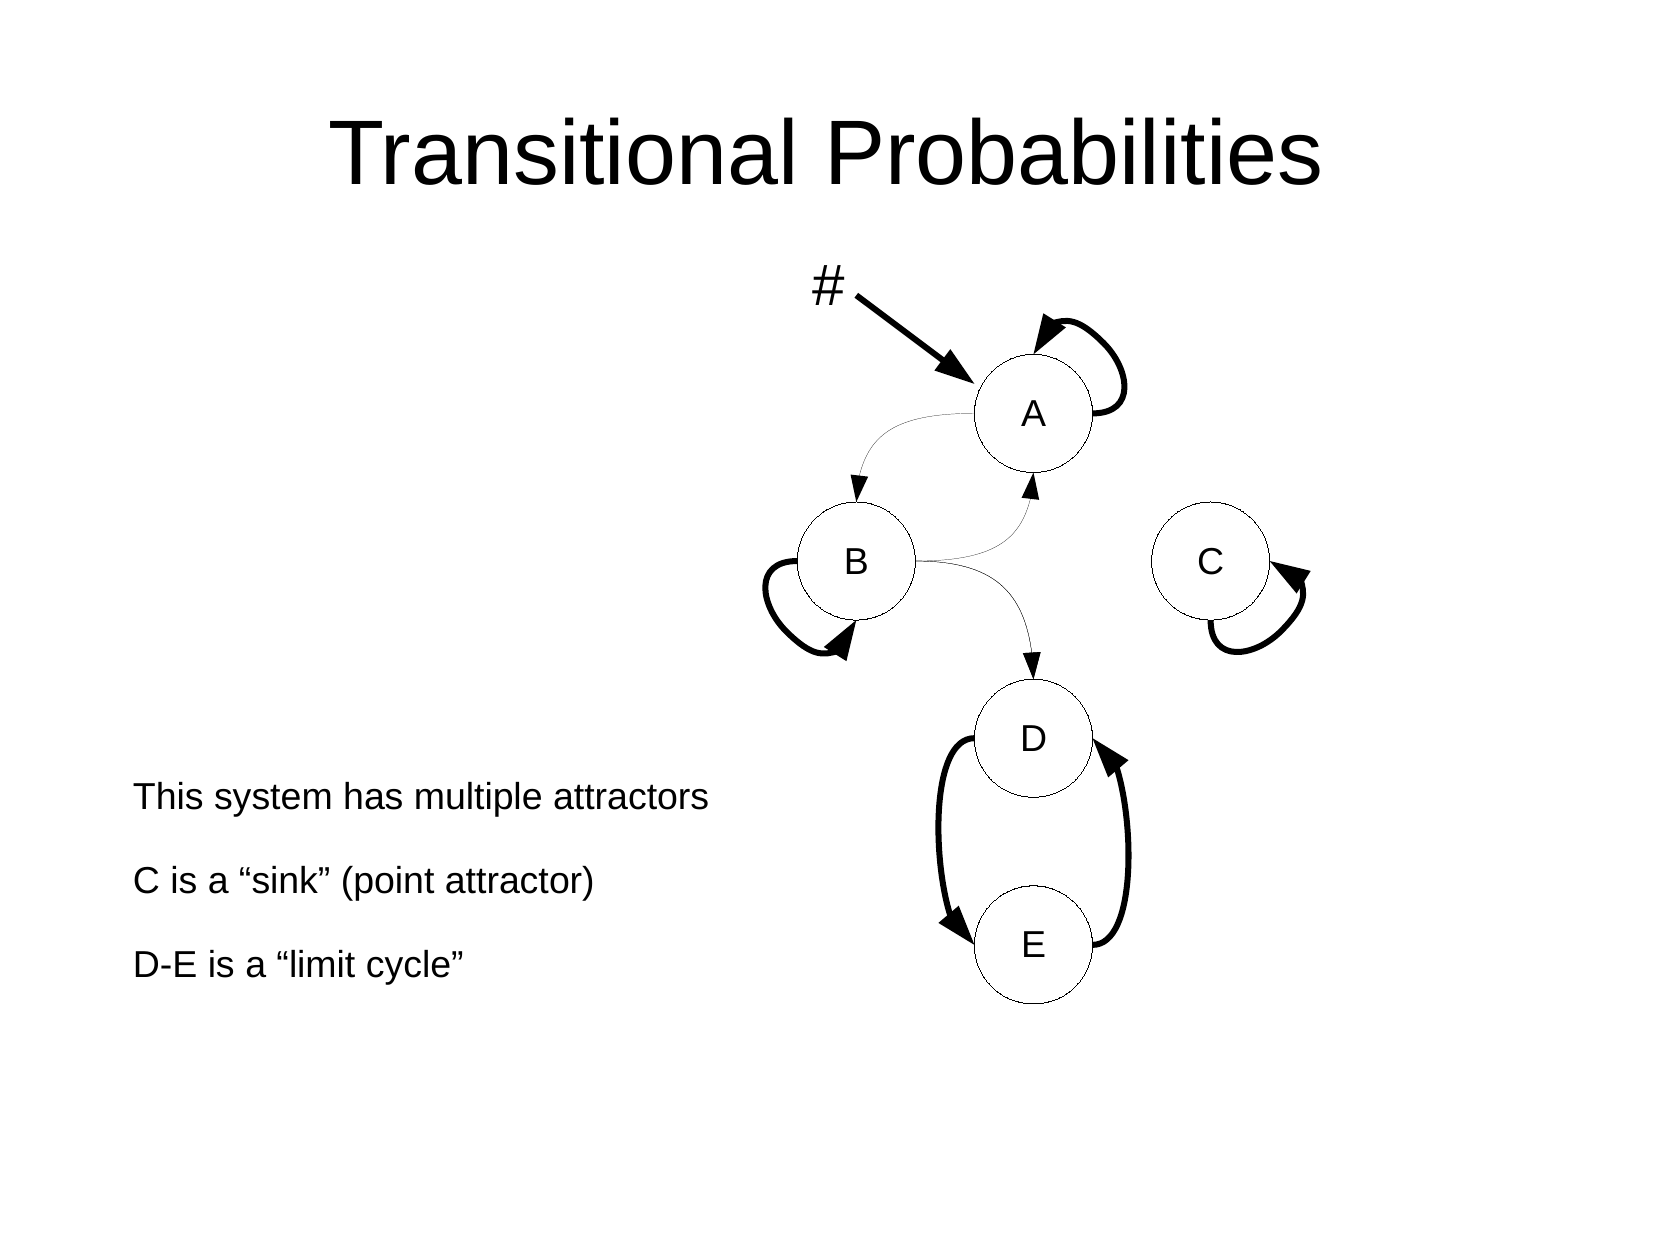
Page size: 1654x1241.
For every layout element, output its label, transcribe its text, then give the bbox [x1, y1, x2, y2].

title Transitional Probabilities [82, 49, 1571, 257]
text_box # [797, 244, 876, 325]
text_box C [1151, 501, 1270, 620]
text_box E [974, 885, 1093, 1004]
text_box D [974, 679, 1093, 798]
text_box A [974, 354, 1093, 473]
text_box B [797, 501, 916, 621]
text_box This system has multiple attractors C is a “sink” (point attractor) D-E is a “limit cycle” [118, 767, 725, 993]
